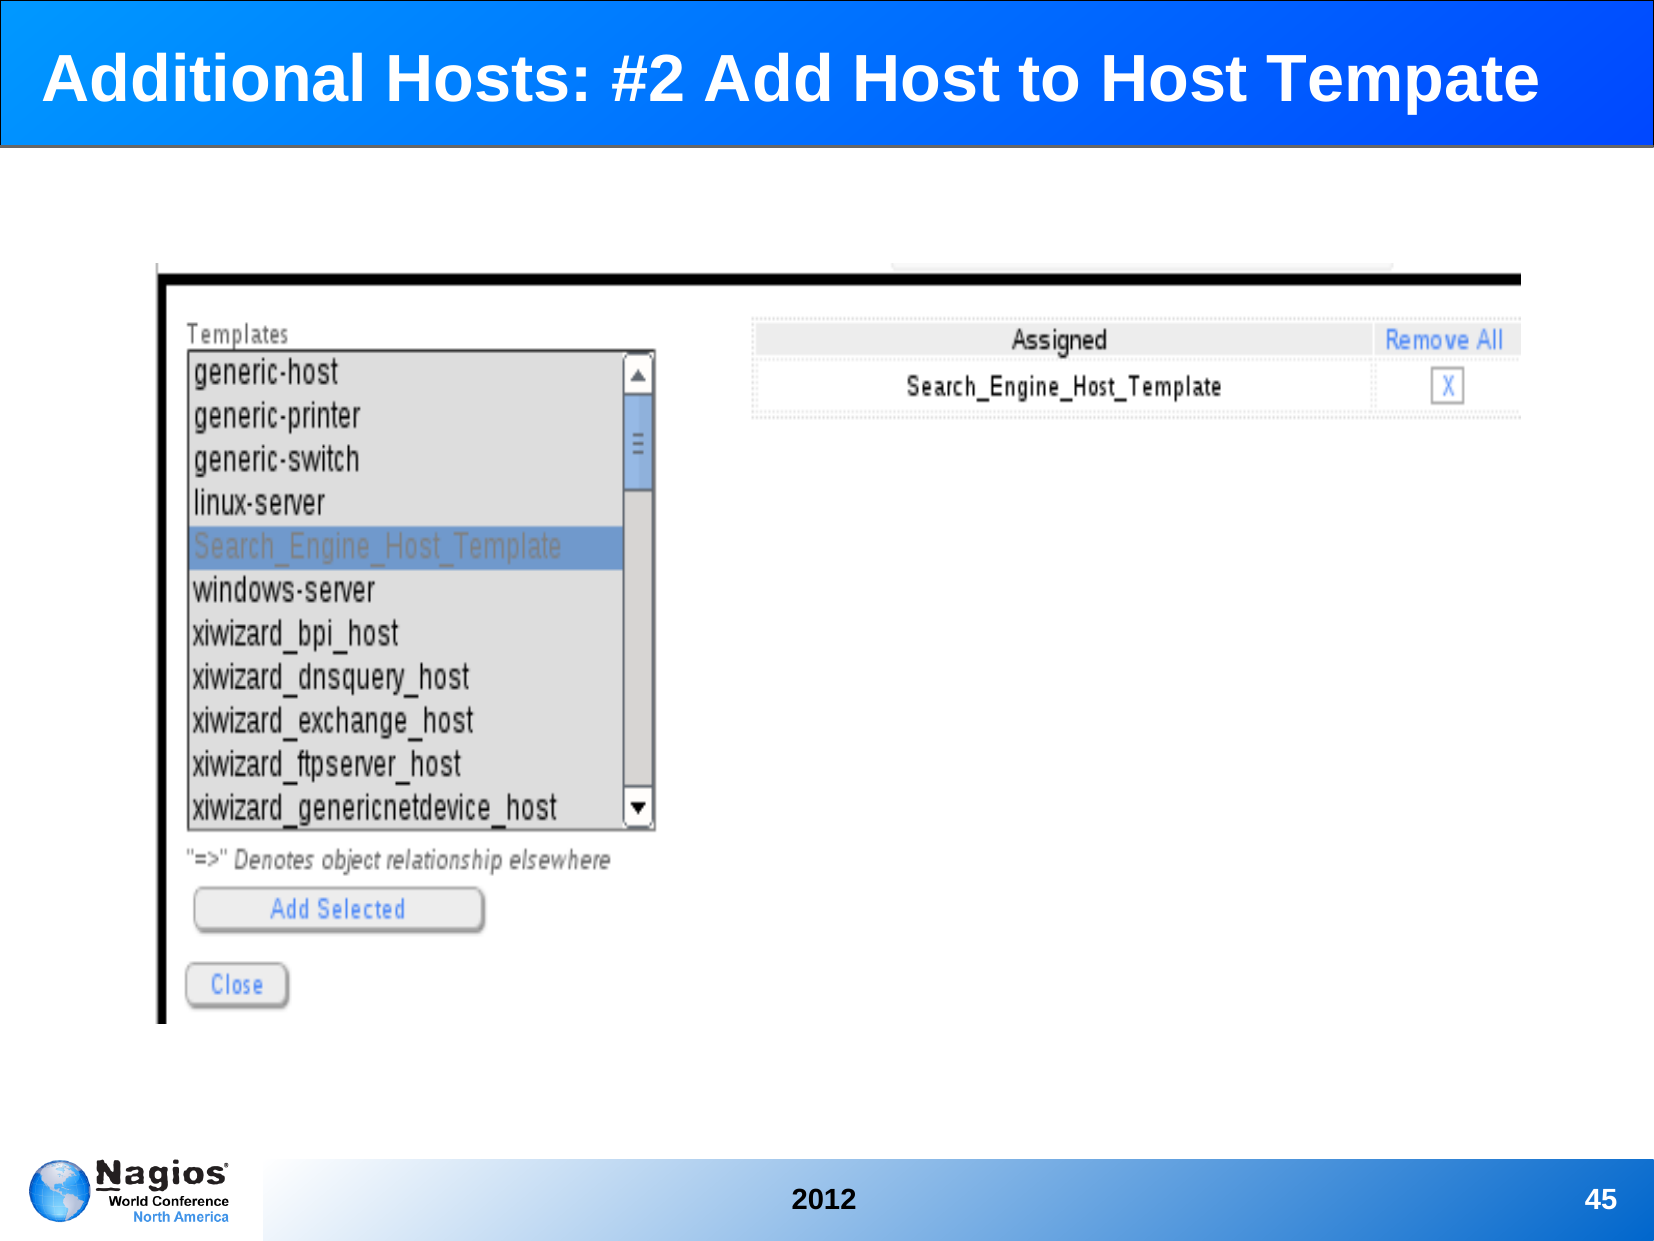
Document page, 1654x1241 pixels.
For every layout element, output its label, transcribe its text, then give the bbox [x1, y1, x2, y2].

picture [146, 263, 1521, 1024]
title Additional Hosts: #2 Add Host to Host Tempate [41, 36, 1628, 120]
picture [29, 1159, 229, 1235]
